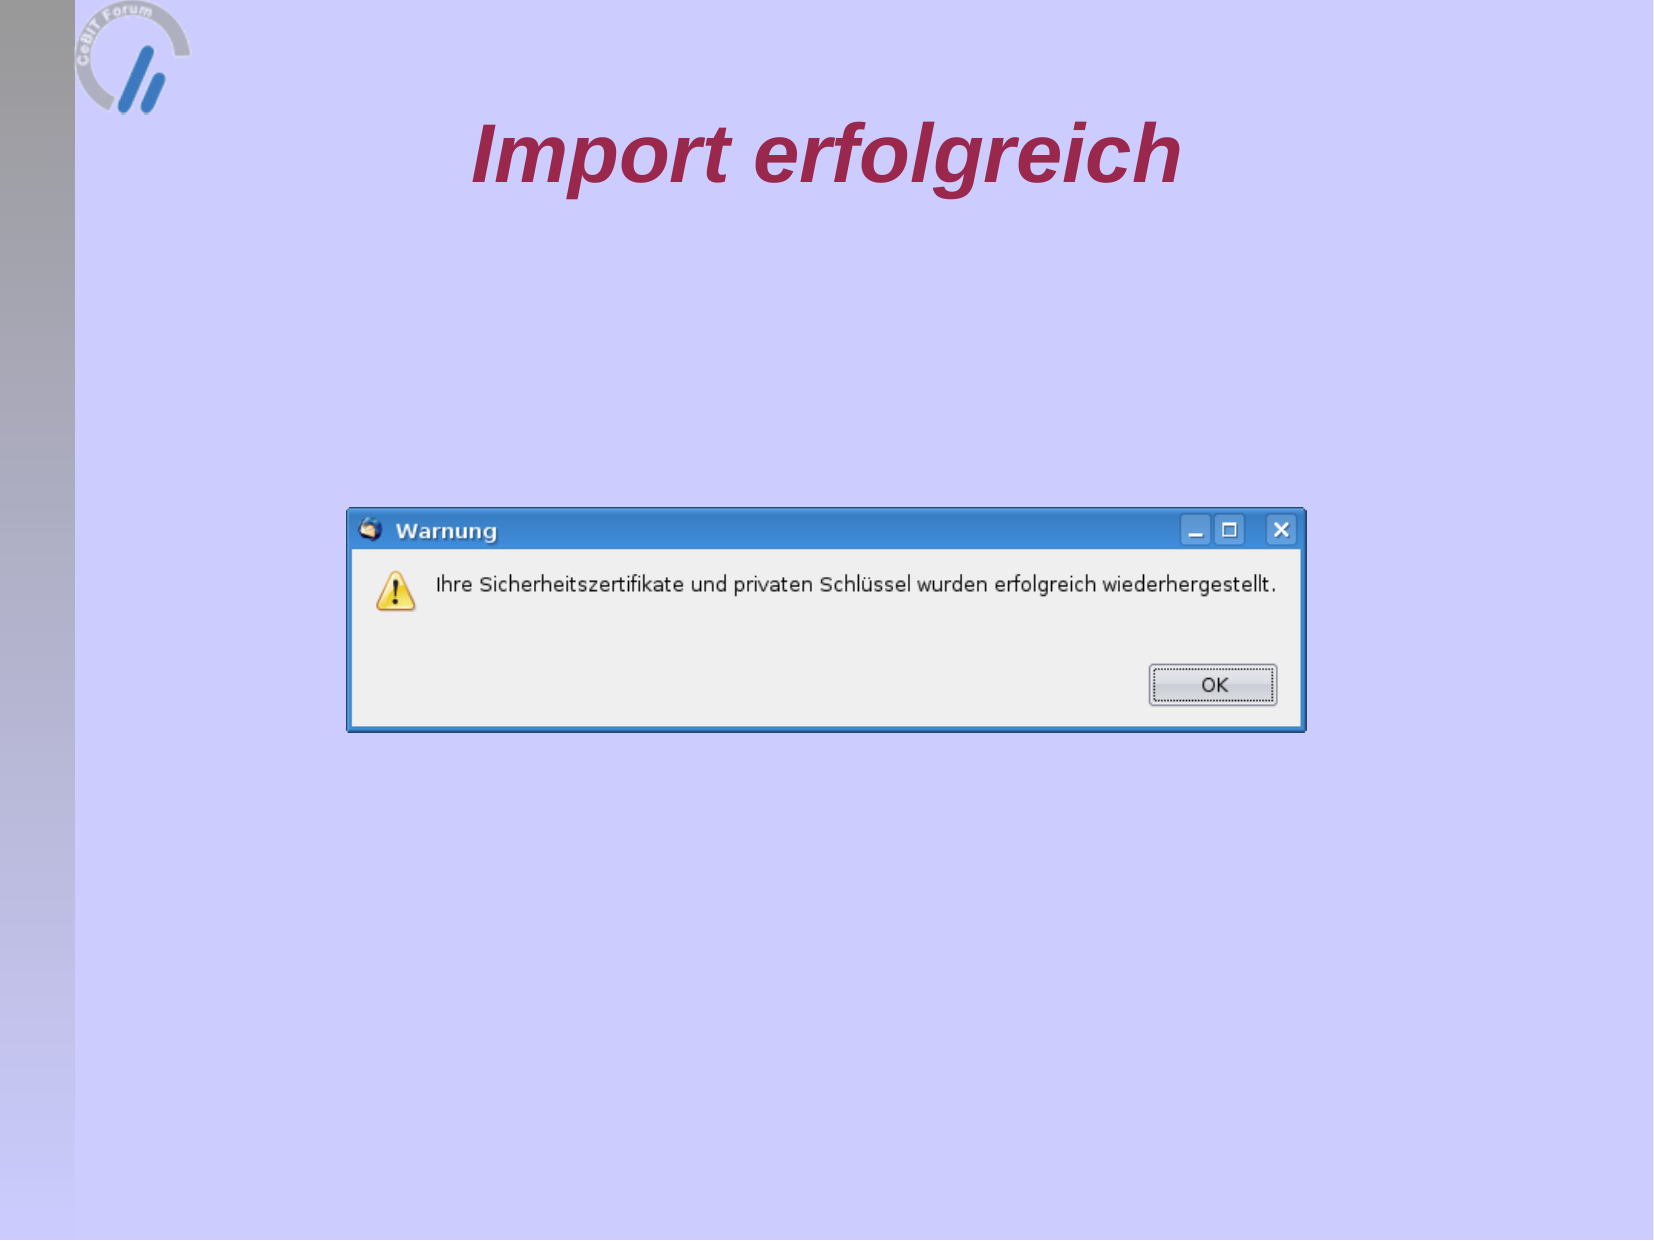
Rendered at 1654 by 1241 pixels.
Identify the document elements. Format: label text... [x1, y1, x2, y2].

title Import erfolgreich [121, 49, 1534, 257]
picture [346, 507, 1307, 733]
